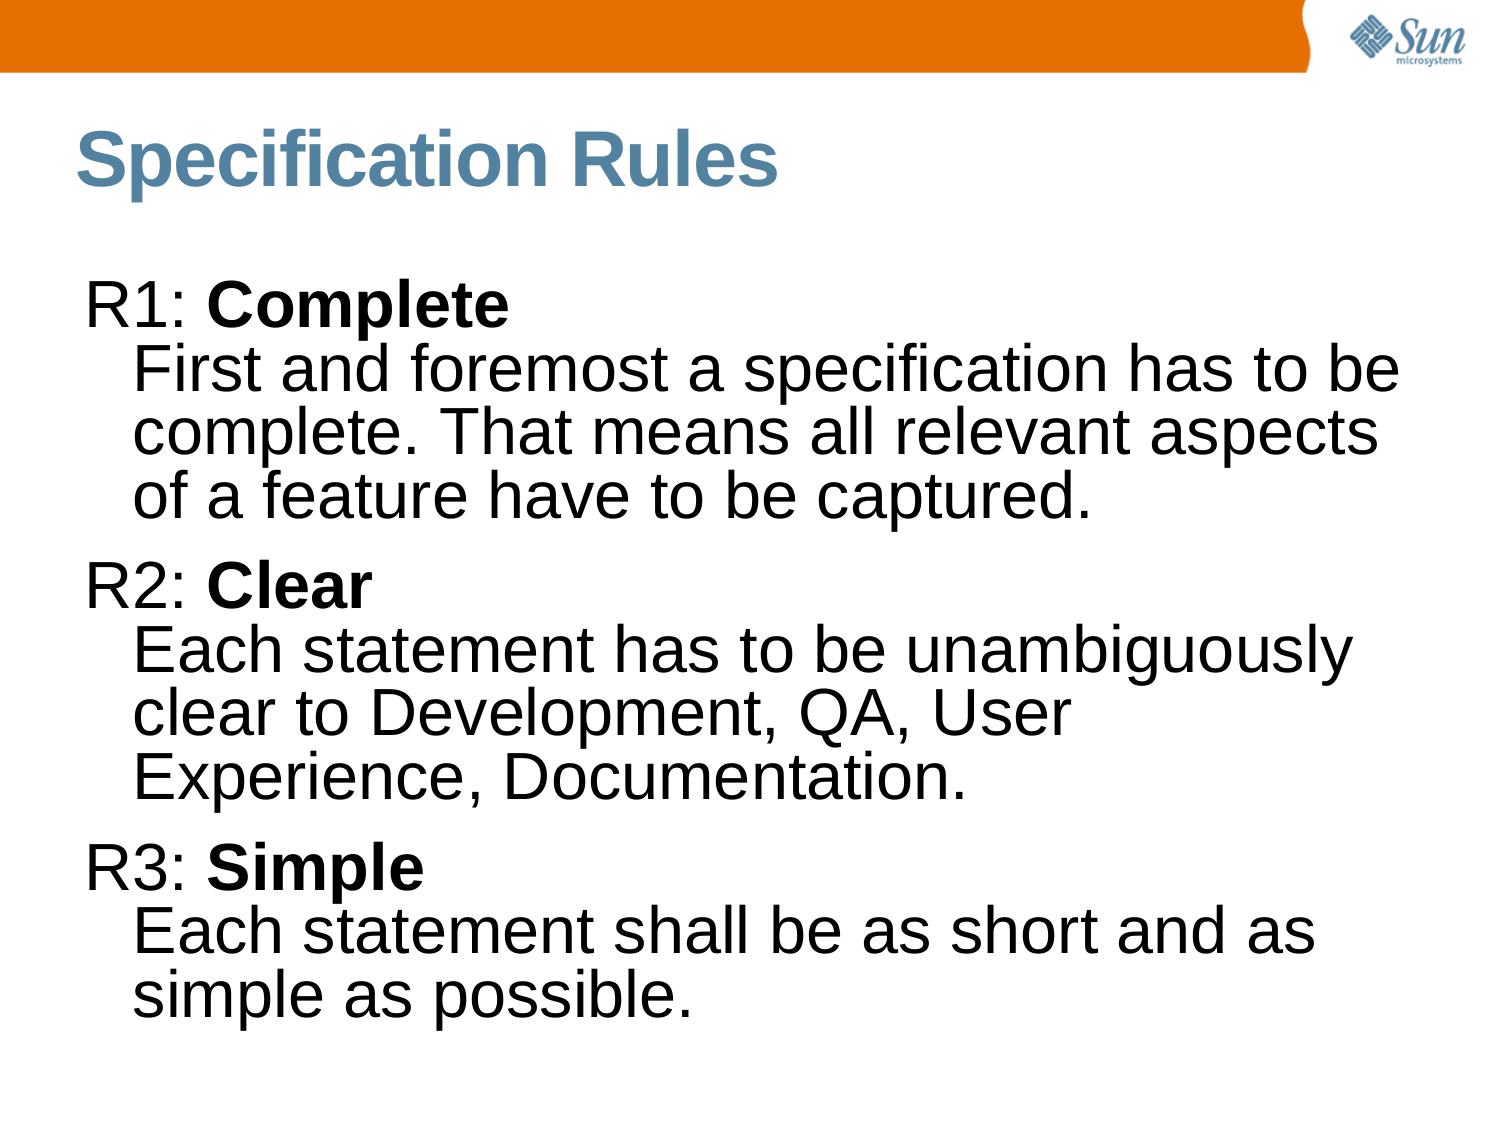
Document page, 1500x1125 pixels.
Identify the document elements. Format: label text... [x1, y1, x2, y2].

picture [0, 0, 1500, 75]
list R1: Complete First and foremost a specification has to be complete. That means all relevant aspects of a feature have to be captured. R2: Clear Each statement has to be unambiguously clear to Development, QA, User Experience, Documentation. R3: Simple Each statement shall be as short and as simple as possible. [65, 276, 1439, 1042]
title Specification Rules [75, 122, 1438, 228]
